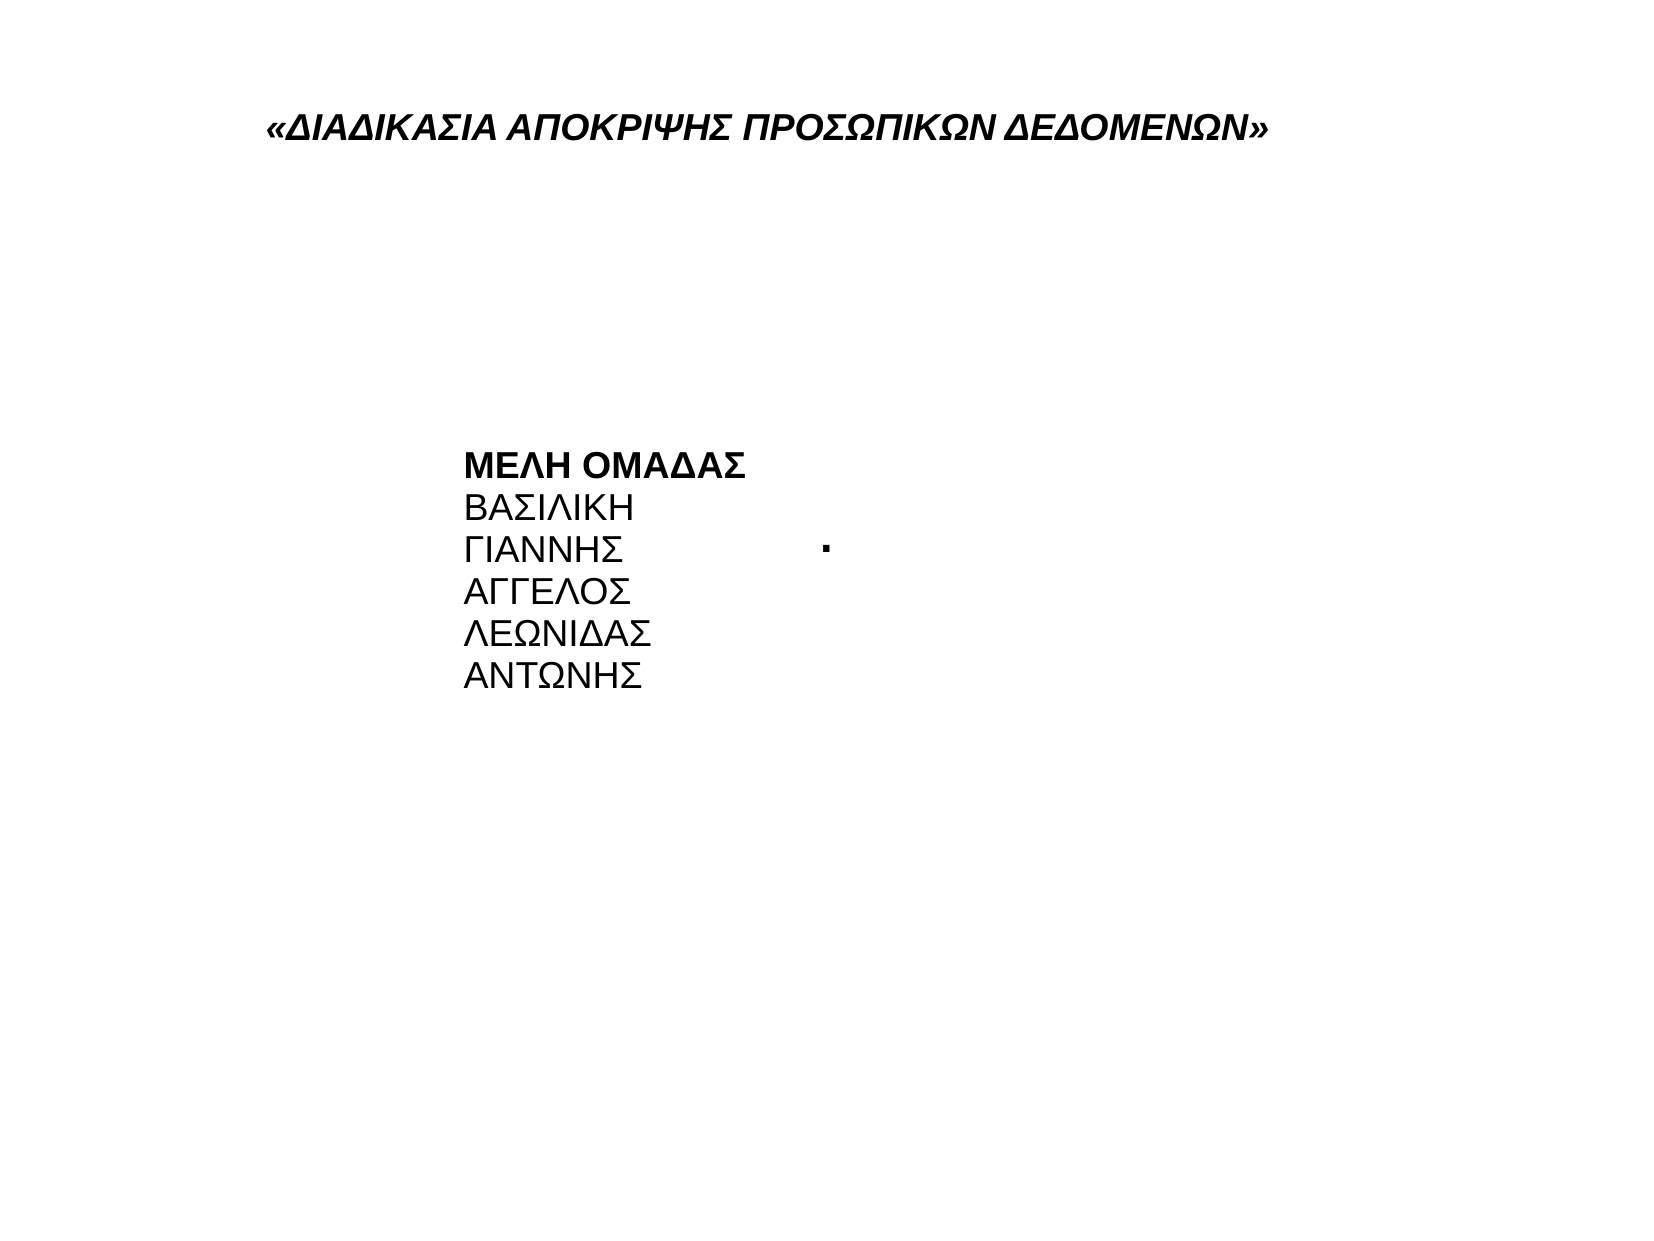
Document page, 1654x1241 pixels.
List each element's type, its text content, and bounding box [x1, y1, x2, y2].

subtitle . [82, 49, 1571, 1010]
title «ΔΙΑΔΙΚΑΣΙΑ ΑΠΟΚΡΙΨΗΣ ΠΡΟΣΩΠΙΚΩΝ ΔΕΔΟΜΕΝΩΝ» [23, 23, 1512, 231]
text_box ΜΕΛΗ ΟΜΑΔΑΣ ΒΑΣΙΛΙΚΗ ΓΙΑΝΝΗΣ ΑΓΓΕΛΟΣ ΛΕΩΝΙΔΑΣ ΑΝΤΩΝΗΣ [401, 389, 1418, 752]
